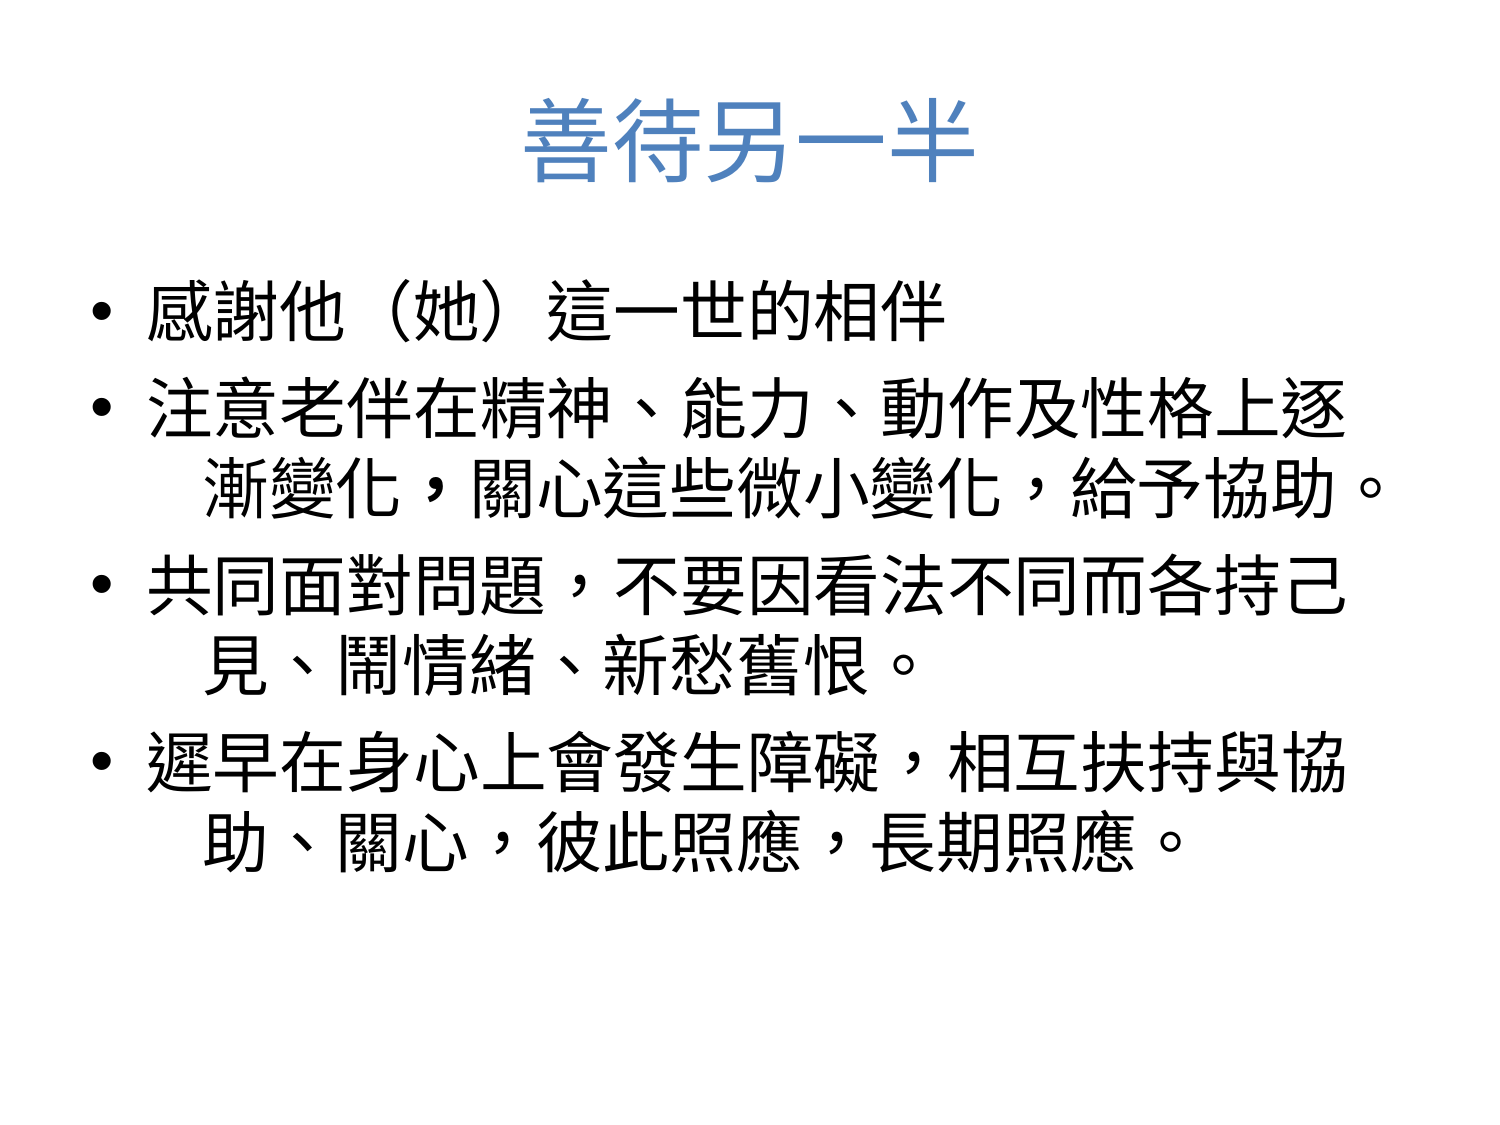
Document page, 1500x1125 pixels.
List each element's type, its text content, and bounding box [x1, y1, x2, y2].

list 感謝他（她）這一世的相伴 注意老伴在精神、能力、動作及性格上逐漸變化，關心這些微小變化，給予協助。 共同面對問題，不要因看法不同而各持己見、鬧情緒、新愁舊恨。 遲早在身心上會發生障礙，相互扶持與協助、關心，彼此照應，長期照應。 [75, 262, 1426, 1005]
title 善待另一半 [75, 45, 1426, 233]
